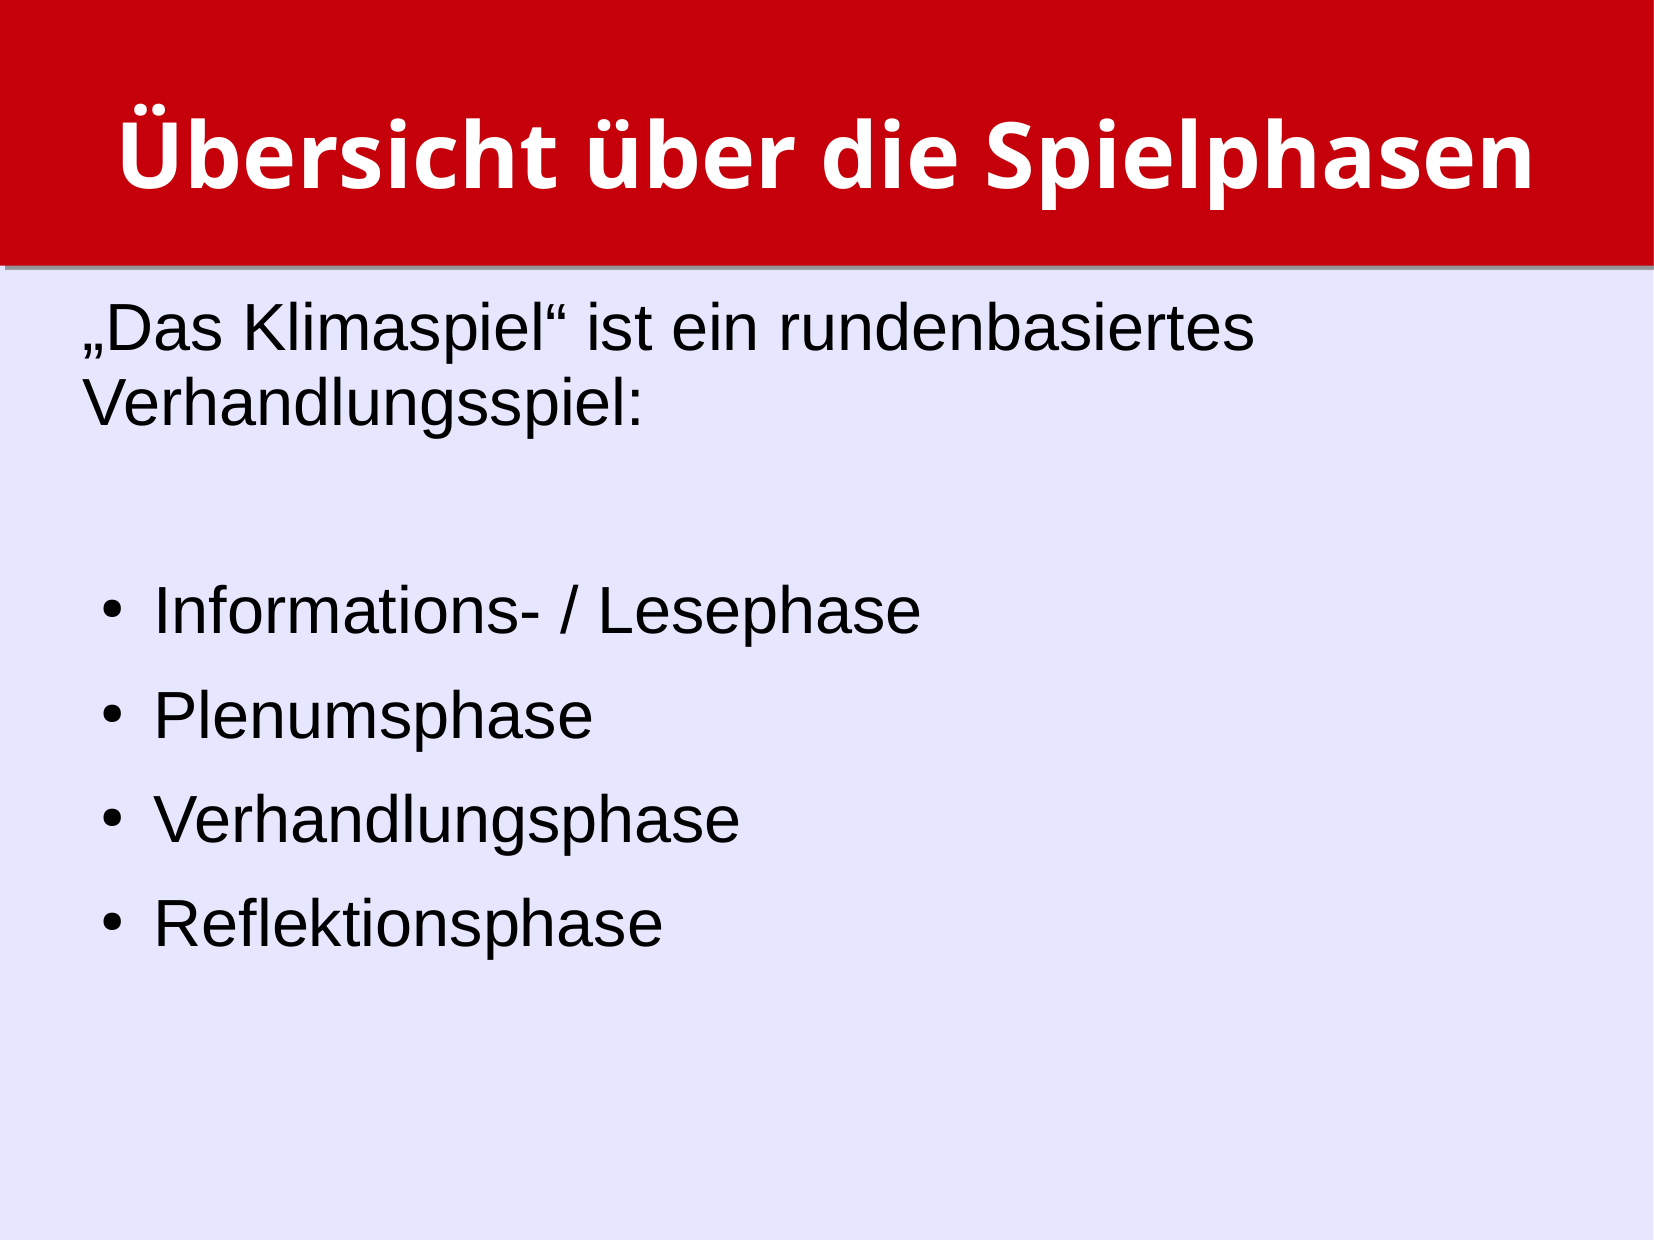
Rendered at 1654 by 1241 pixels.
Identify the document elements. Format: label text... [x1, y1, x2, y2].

list „Das Klimaspiel“ ist ein rundenbasiertes Verhandlungsspiel: Informations- / Lesephase Plenumsphase Verhandlungsphase Reflektionsphase [82, 290, 1571, 1109]
title Übersicht über die Spielphasen [82, 49, 1571, 257]
